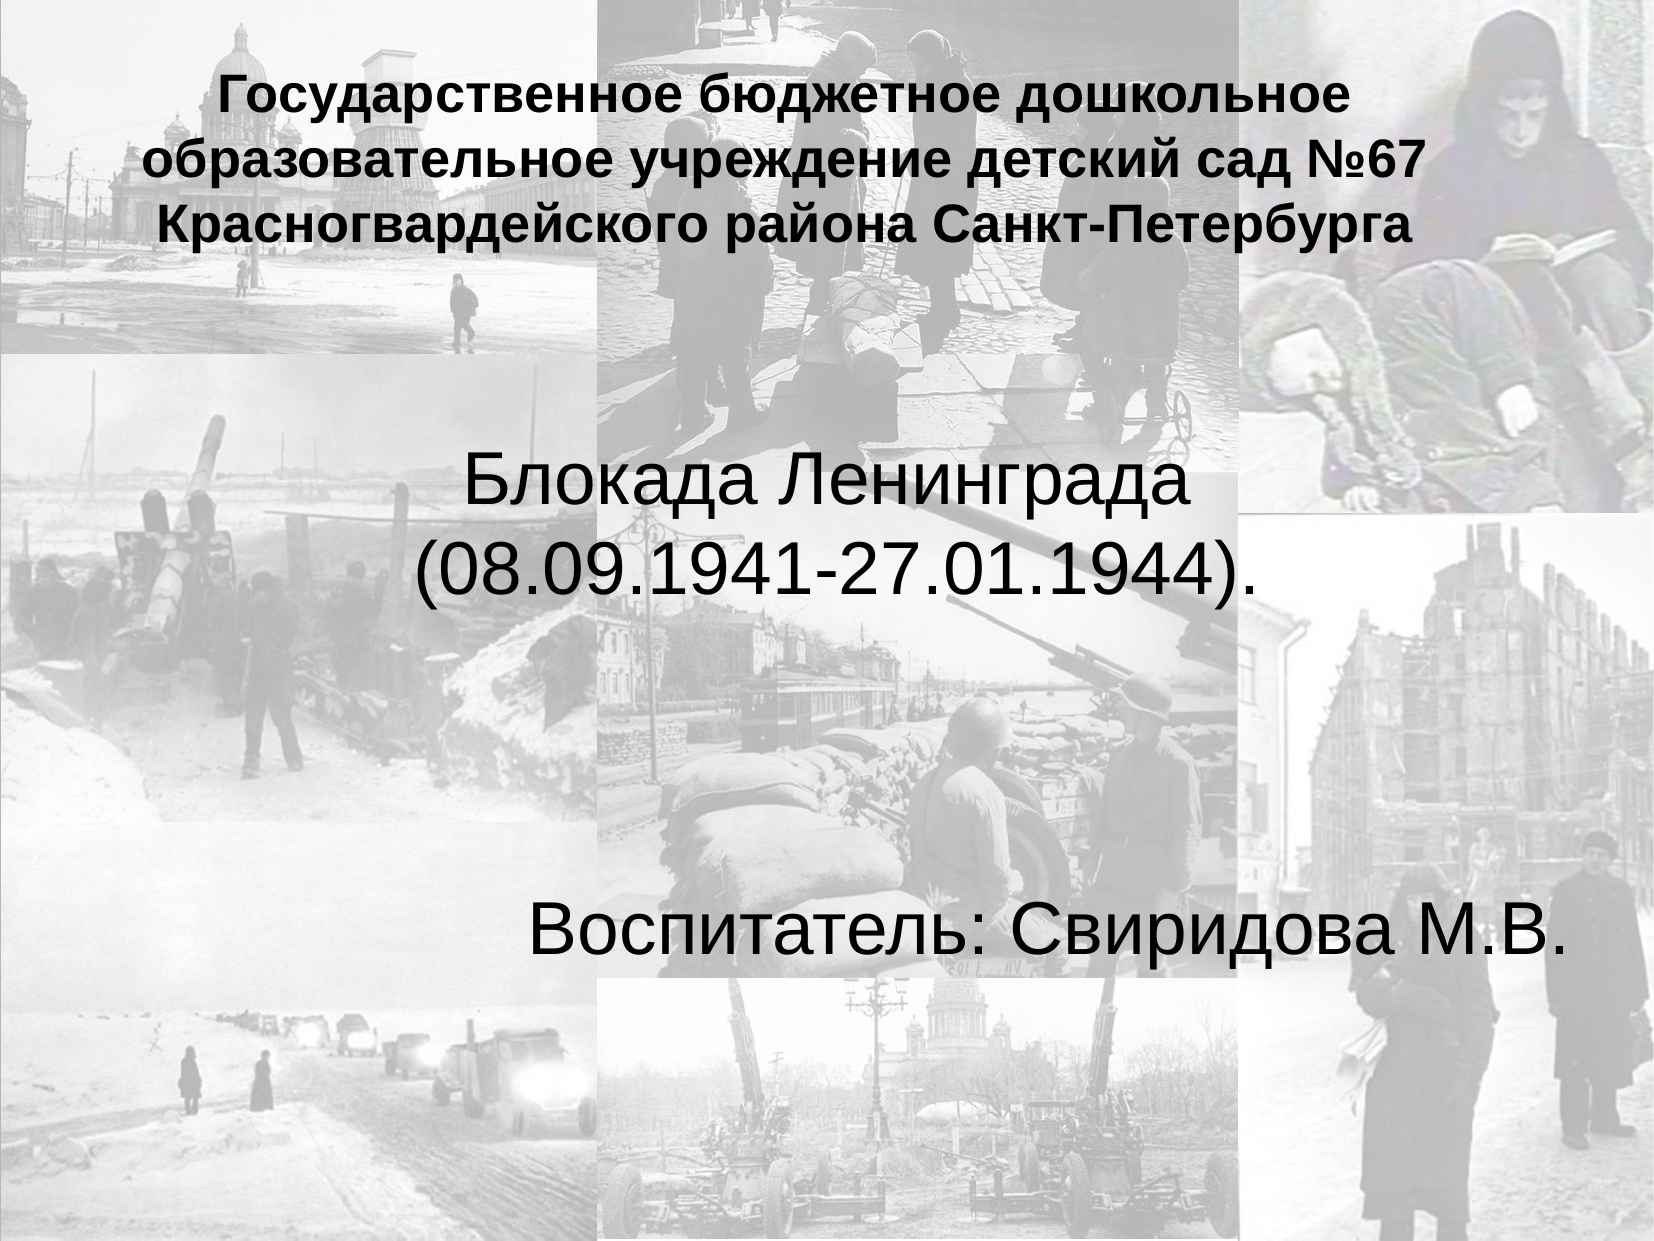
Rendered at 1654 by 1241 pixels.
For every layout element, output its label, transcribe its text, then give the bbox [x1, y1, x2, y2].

text_box Государственное бюджетное дошкольное образовательное учреждение детский сад №67 Красногвардейского района Санкт-Петербурга [118, 58, 1453, 253]
text_box Блокада Ленинграда (08.09.1941-27.01.1944). Воспитатель: Свиридова М.В. [82, 295, 1571, 1015]
picture [0, 0, 1654, 1241]
